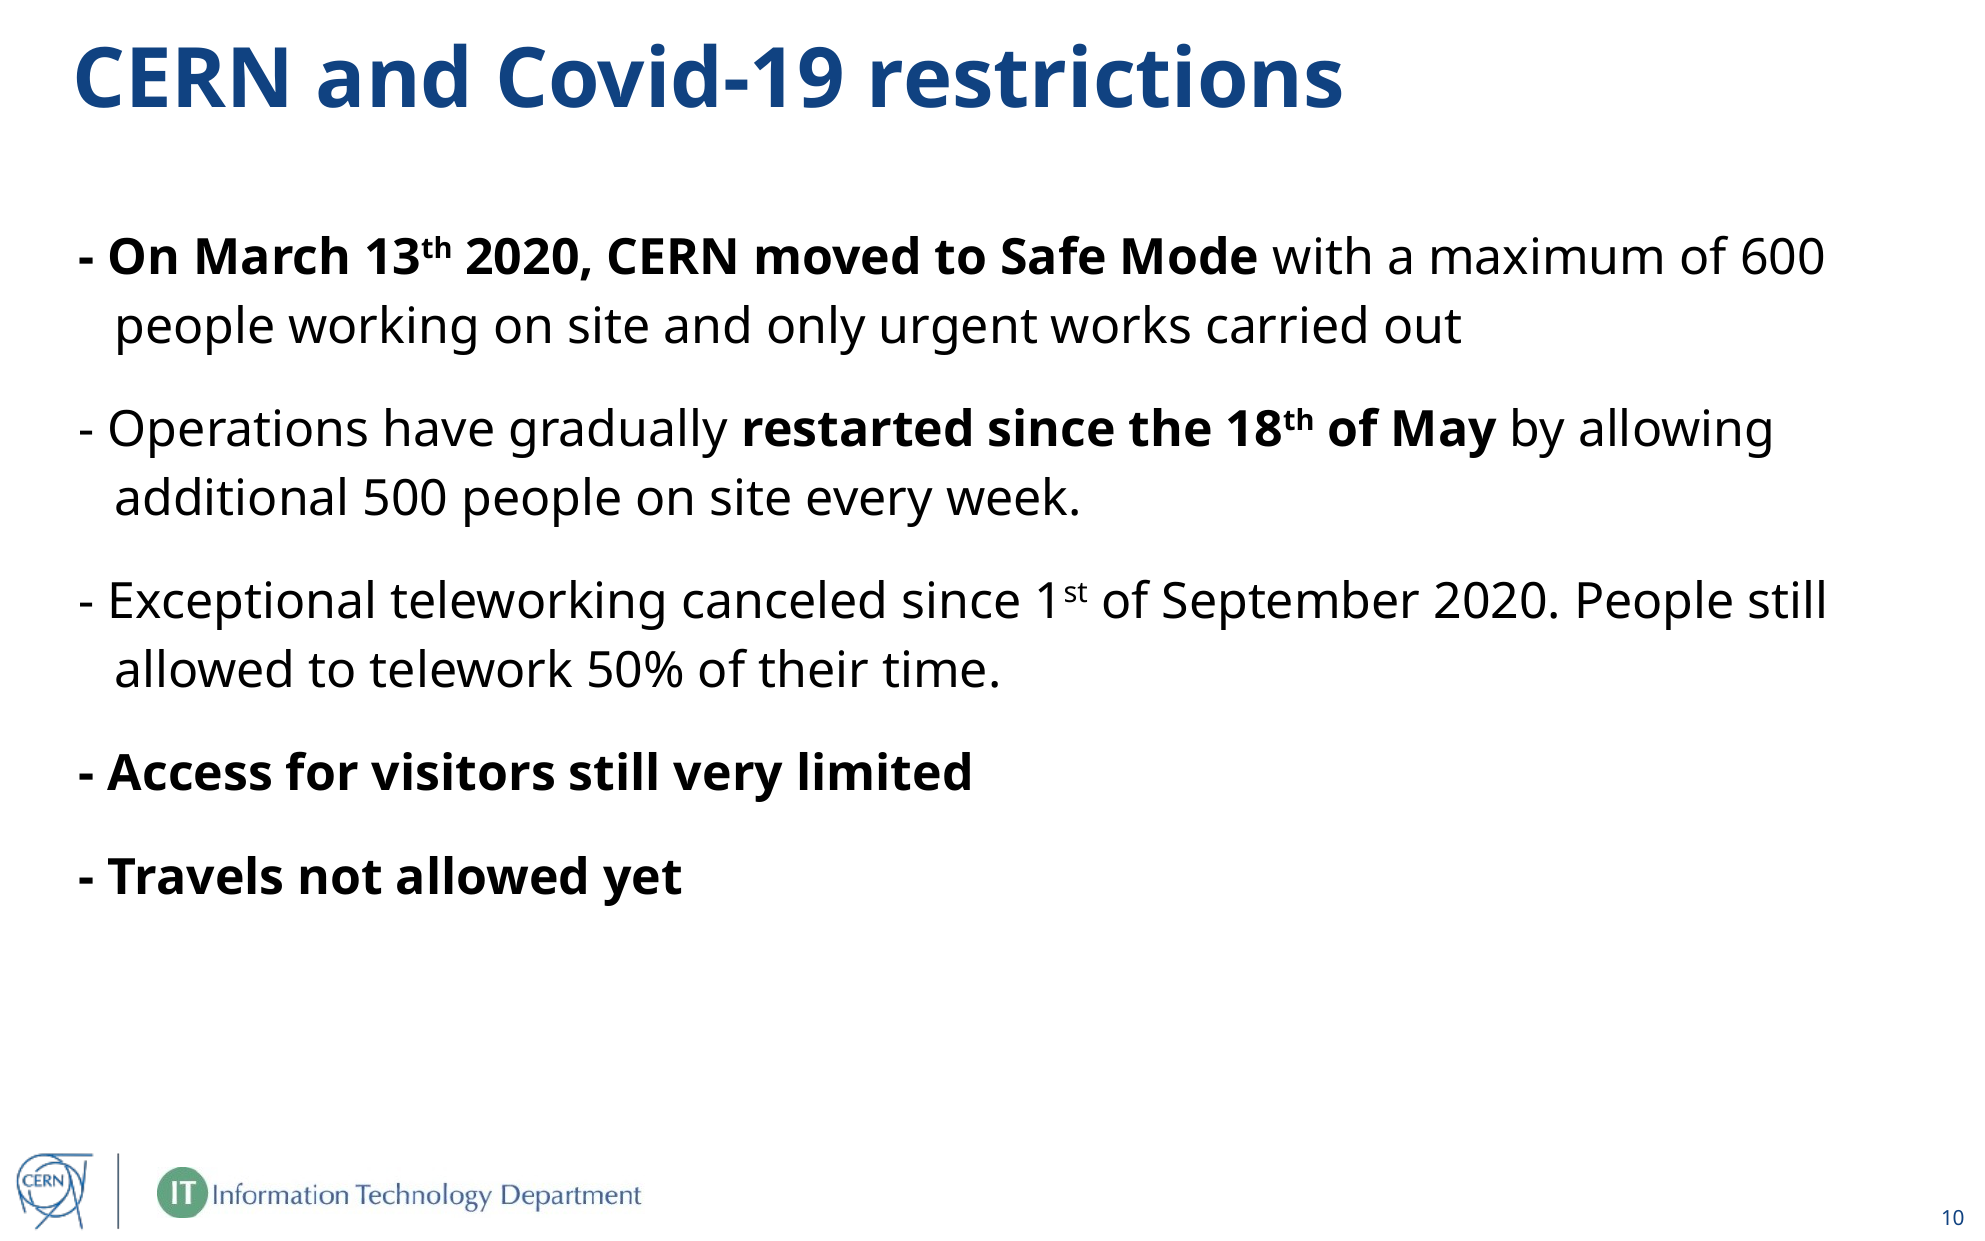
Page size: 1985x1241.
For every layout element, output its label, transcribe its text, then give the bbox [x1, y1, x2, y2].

picture [51, 1200, 64, 1215]
picture [19, 1188, 64, 1207]
title CERN and Covid-19 restrictions [72, 0, 1907, 189]
picture [38, 1207, 55, 1215]
picture [16, 1188, 64, 1236]
text_box - On March 13th 2020, CERN moved to Safe Mode with a maximum of 600 people working on site and only urgent works carried out - Operations have gradually restarted since the 18th of May by allowing additional 500 people on site every week. - Exceptional teleworking canceled since 1st of September 2020. People still allowed to telework 50% of their time. - Access for visitors still very limited - Travels not allowed yet [64, 213, 1894, 1218]
